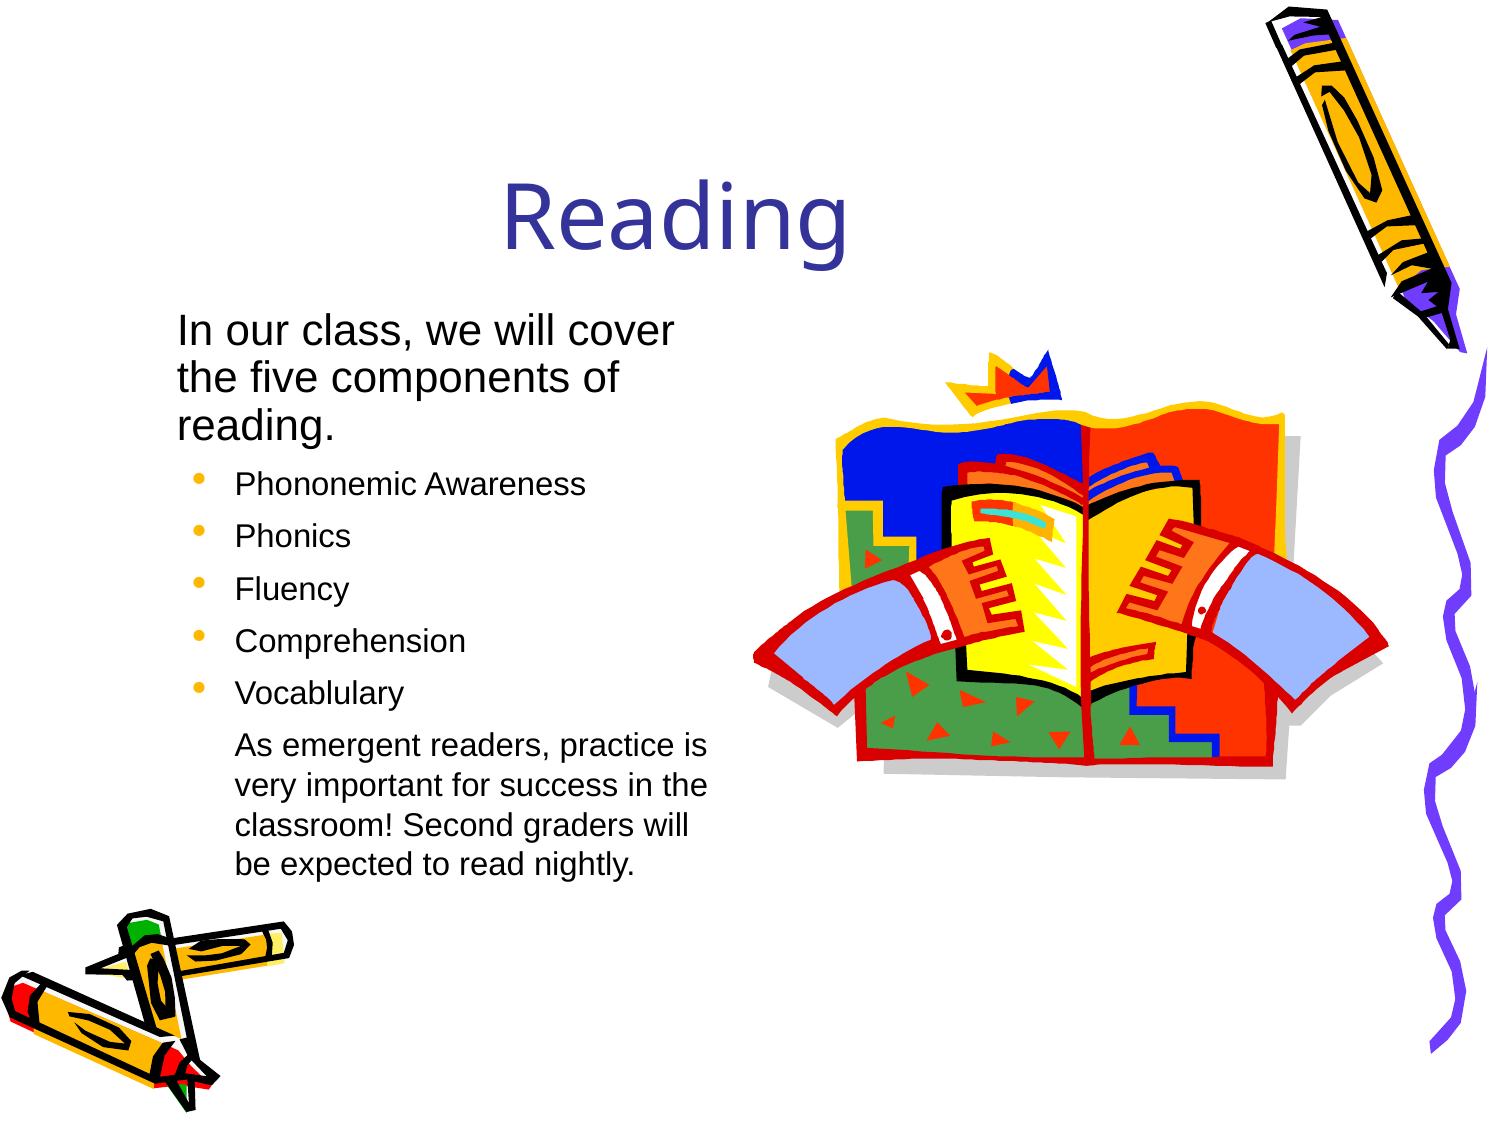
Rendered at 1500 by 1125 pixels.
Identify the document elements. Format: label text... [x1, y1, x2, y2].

title Reading [112, 62, 1240, 275]
text_box [752, 335, 1404, 794]
list In our class, we will cover the five components of reading. Phononemic Awareness Phonics Fluency Comprehension Vocablulary As emergent readers, practice is very important for success in the classroom! Second graders will be expected to read nightly. [112, 299, 732, 901]
